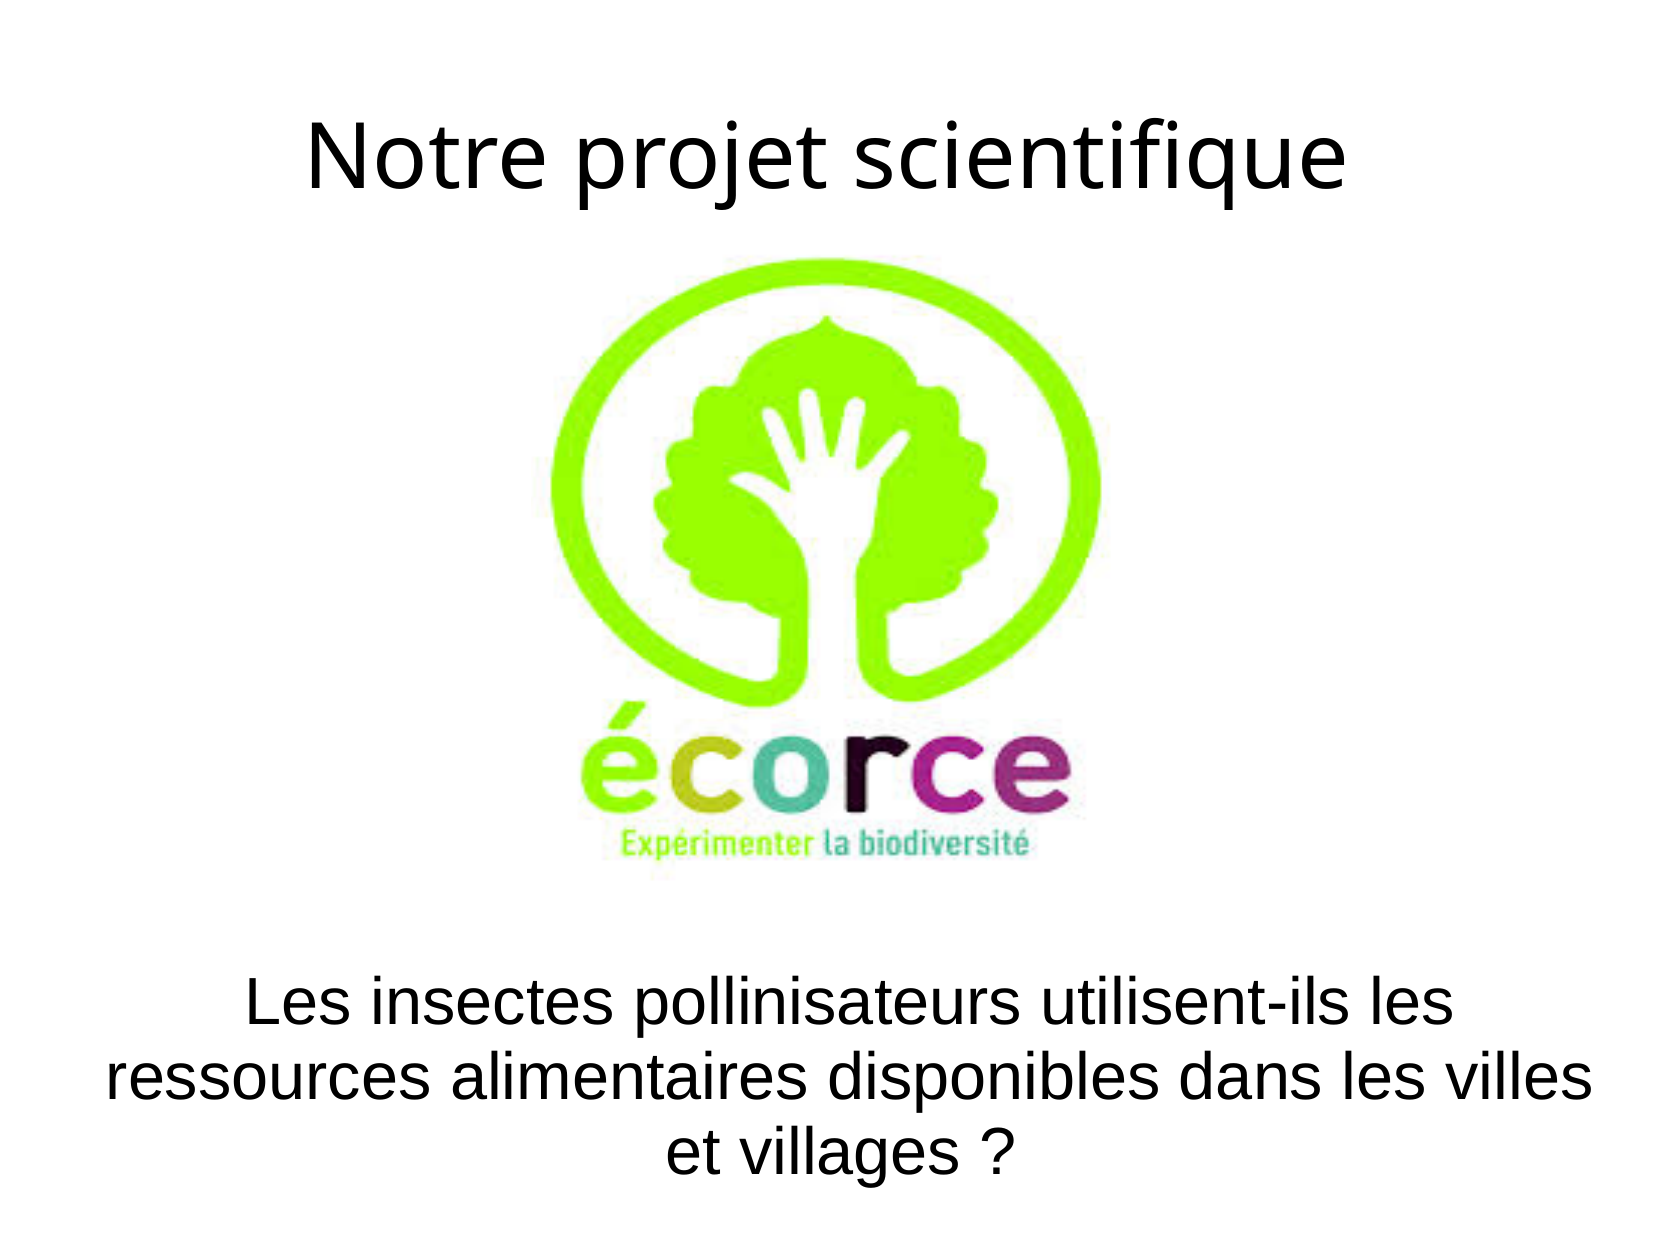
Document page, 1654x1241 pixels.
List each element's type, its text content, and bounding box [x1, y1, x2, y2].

text_box Les insectes pollinisateurs utilisent-ils les ressources alimentaires disponibles dans les villes et villages ? [70, 956, 1630, 1196]
picture [531, 236, 1123, 886]
title Notre projet scientifique [82, 49, 1571, 257]
